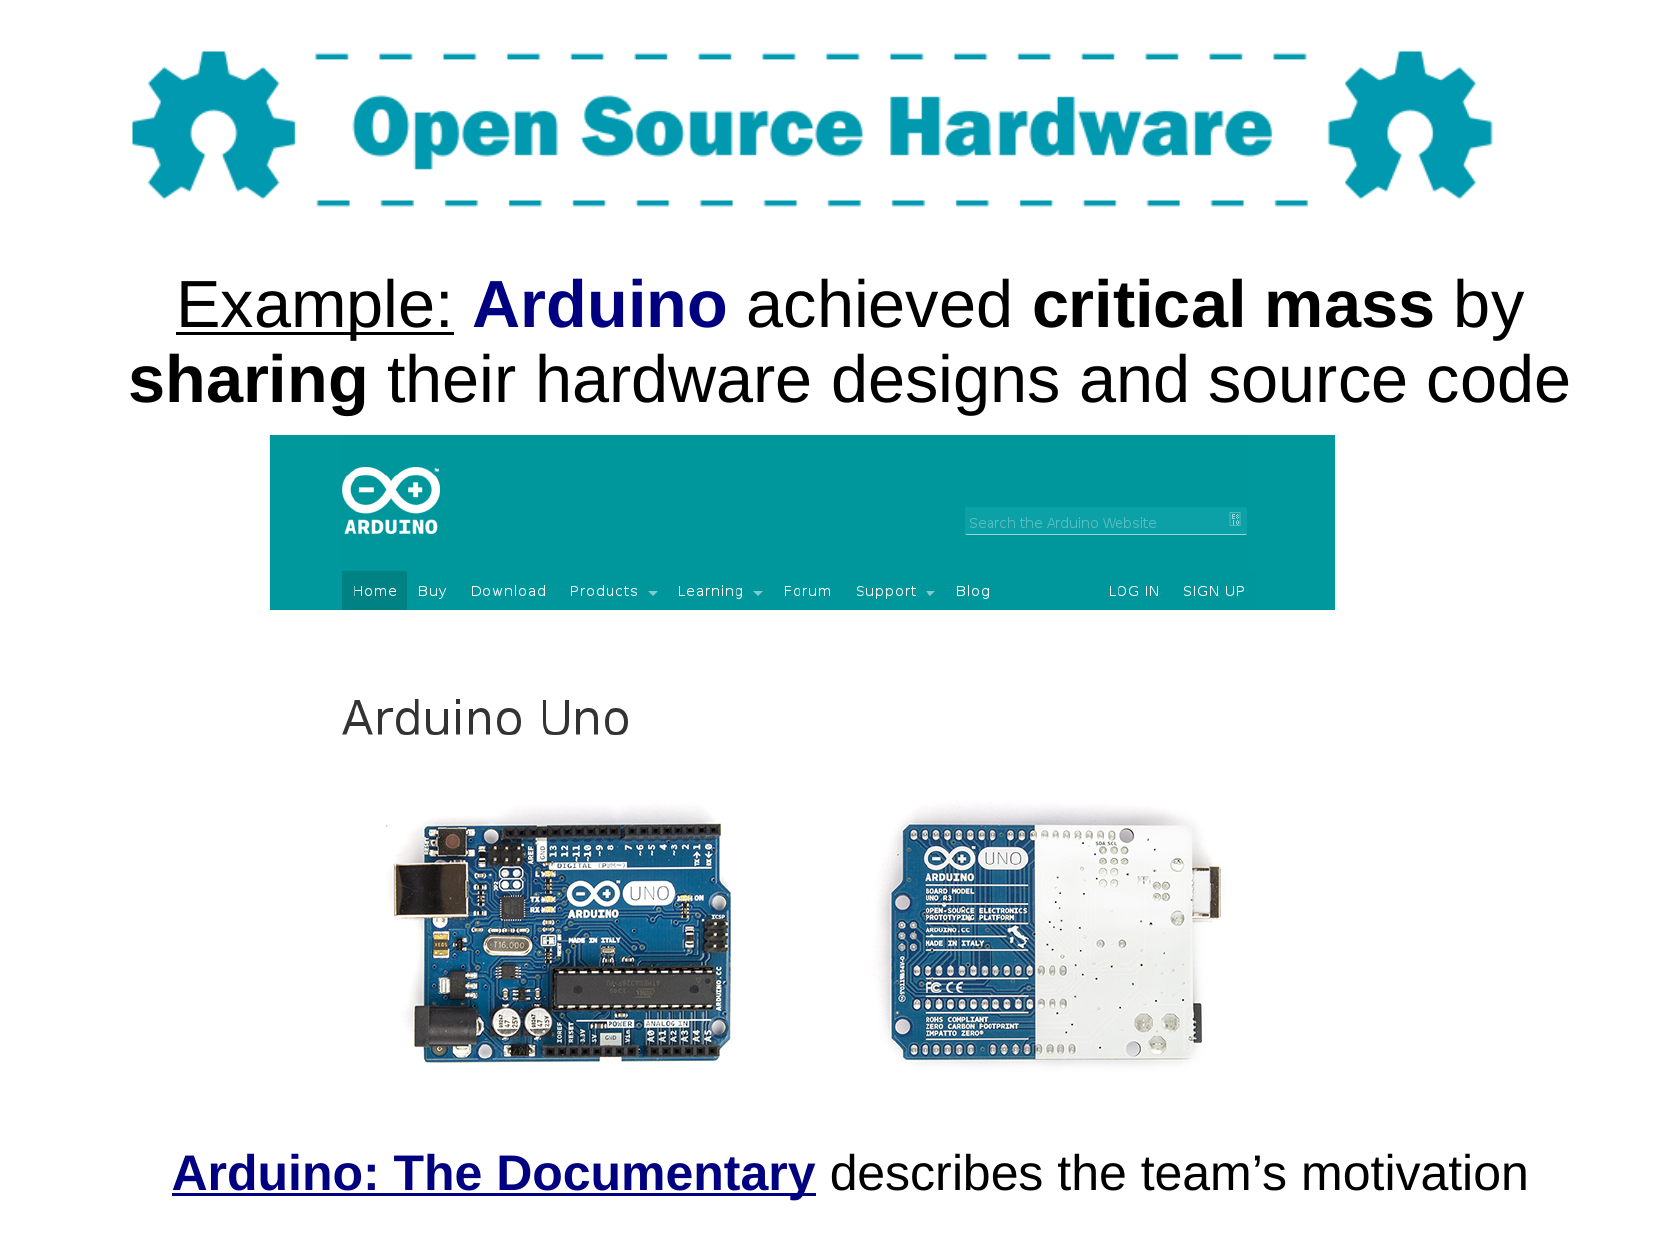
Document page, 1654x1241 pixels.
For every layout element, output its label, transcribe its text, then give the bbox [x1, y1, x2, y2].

text_box Example: Arduino achieved critical mass by sharing their hardware designs and source code Arduino: The Documentary describes the team’s motivation [52, 259, 1649, 1241]
picture [114, 11, 1530, 240]
